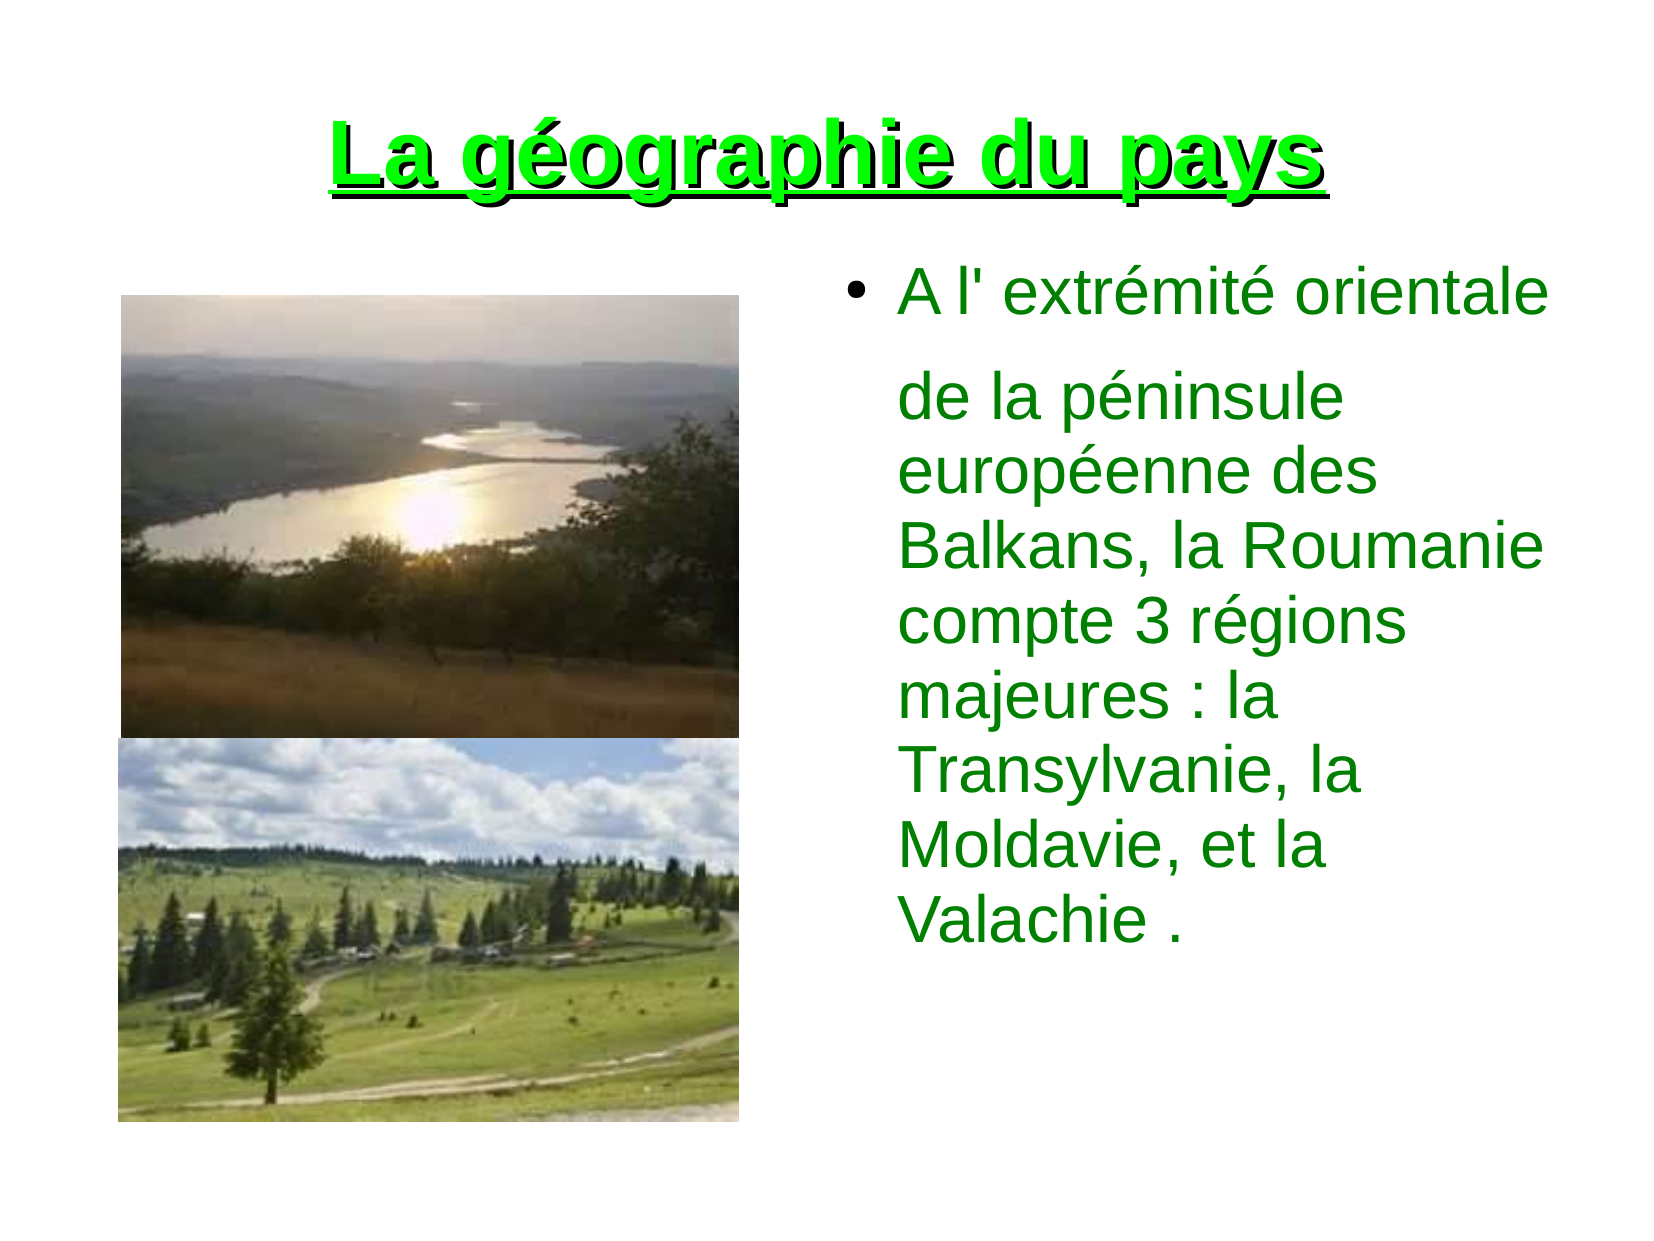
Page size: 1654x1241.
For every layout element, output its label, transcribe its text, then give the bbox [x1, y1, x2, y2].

list A l' extrémité orientale de la péninsule européenne des Balkans, la Roumanie compte 3 régions majeures : la Transylvanie, la Moldavie, et la Valachie . [826, 254, 1572, 1241]
picture [118, 295, 739, 1123]
title La géographie du pays [82, 56, 1571, 250]
